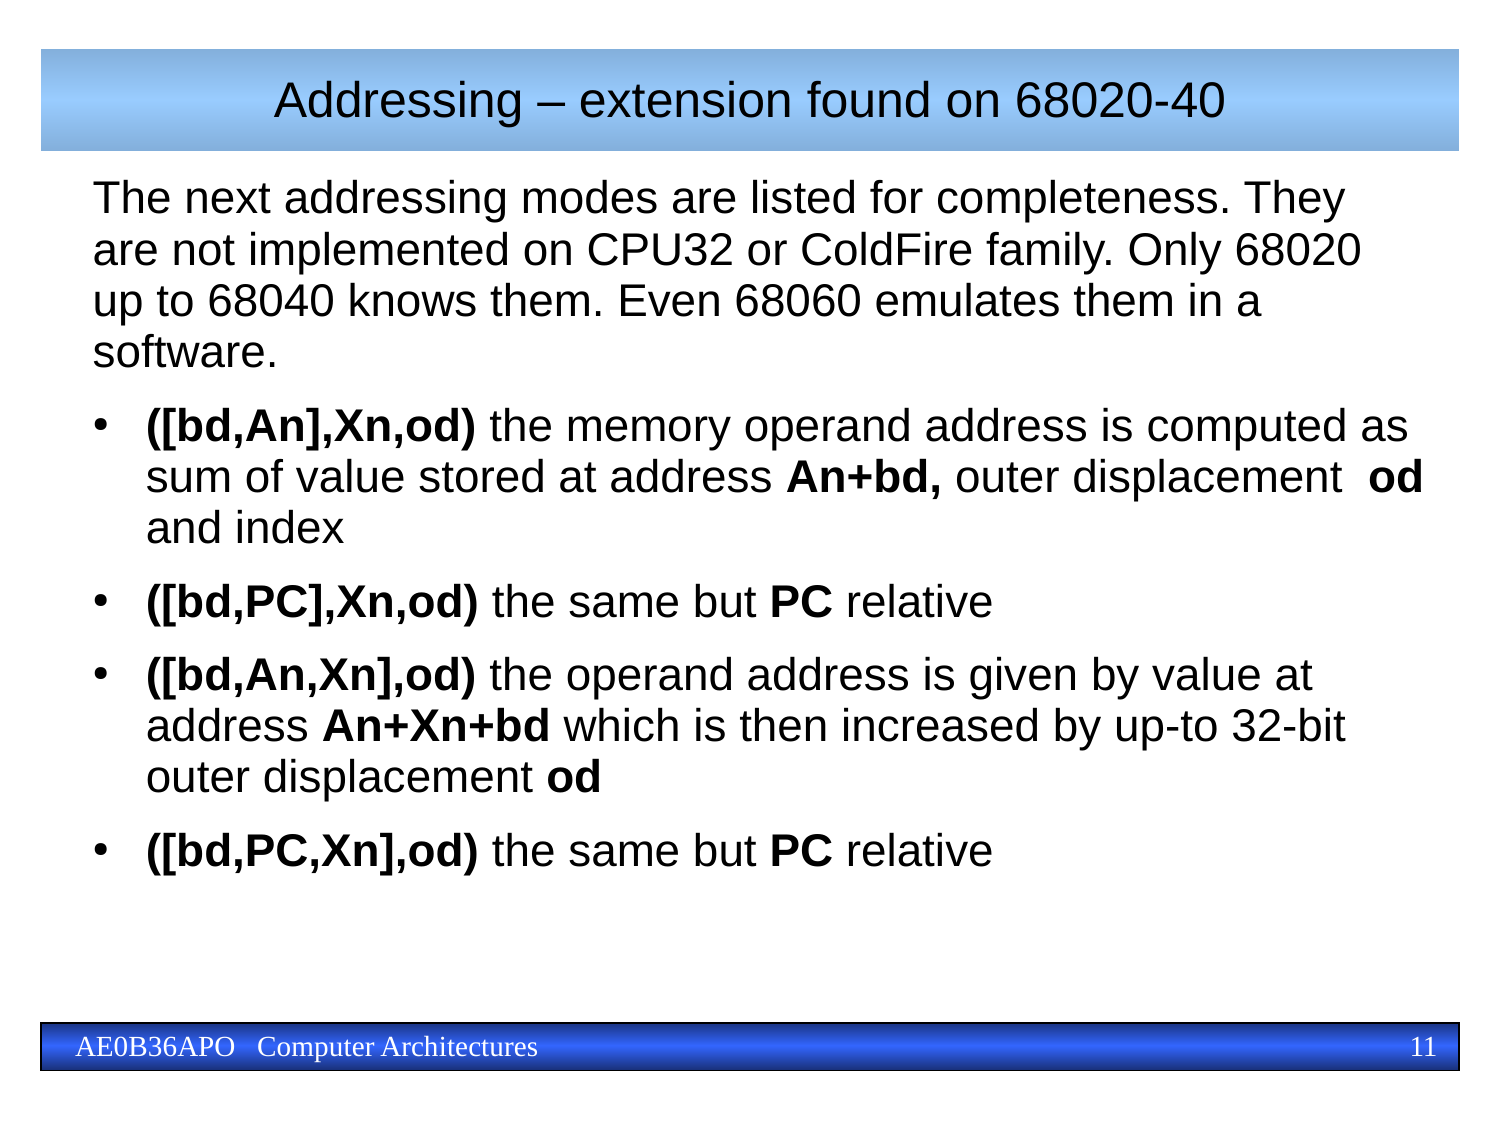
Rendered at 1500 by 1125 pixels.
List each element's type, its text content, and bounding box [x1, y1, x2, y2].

title Addressing – extension found on 68020-40 [41, 49, 1459, 151]
list The next addressing modes are listed for completeness. They are not implemented on CPU32 or ColdFire family. Only 68020 up to 68040 knows them. Even 68060 emulates them in a software. ([bd,An],Xn,od) the memory operand address is computed as sum of value stored at address An+bd, outer displacement od and index ([bd,PC],Xn,od) the same but PC relative ([bd,An,Xn],od) the operand address is given by value at address An+Xn+bd which is then increased by up-to 32-bit outer displacement od ([bd,PC,Xn],od) the same but PC relative [75, 172, 1426, 1000]
